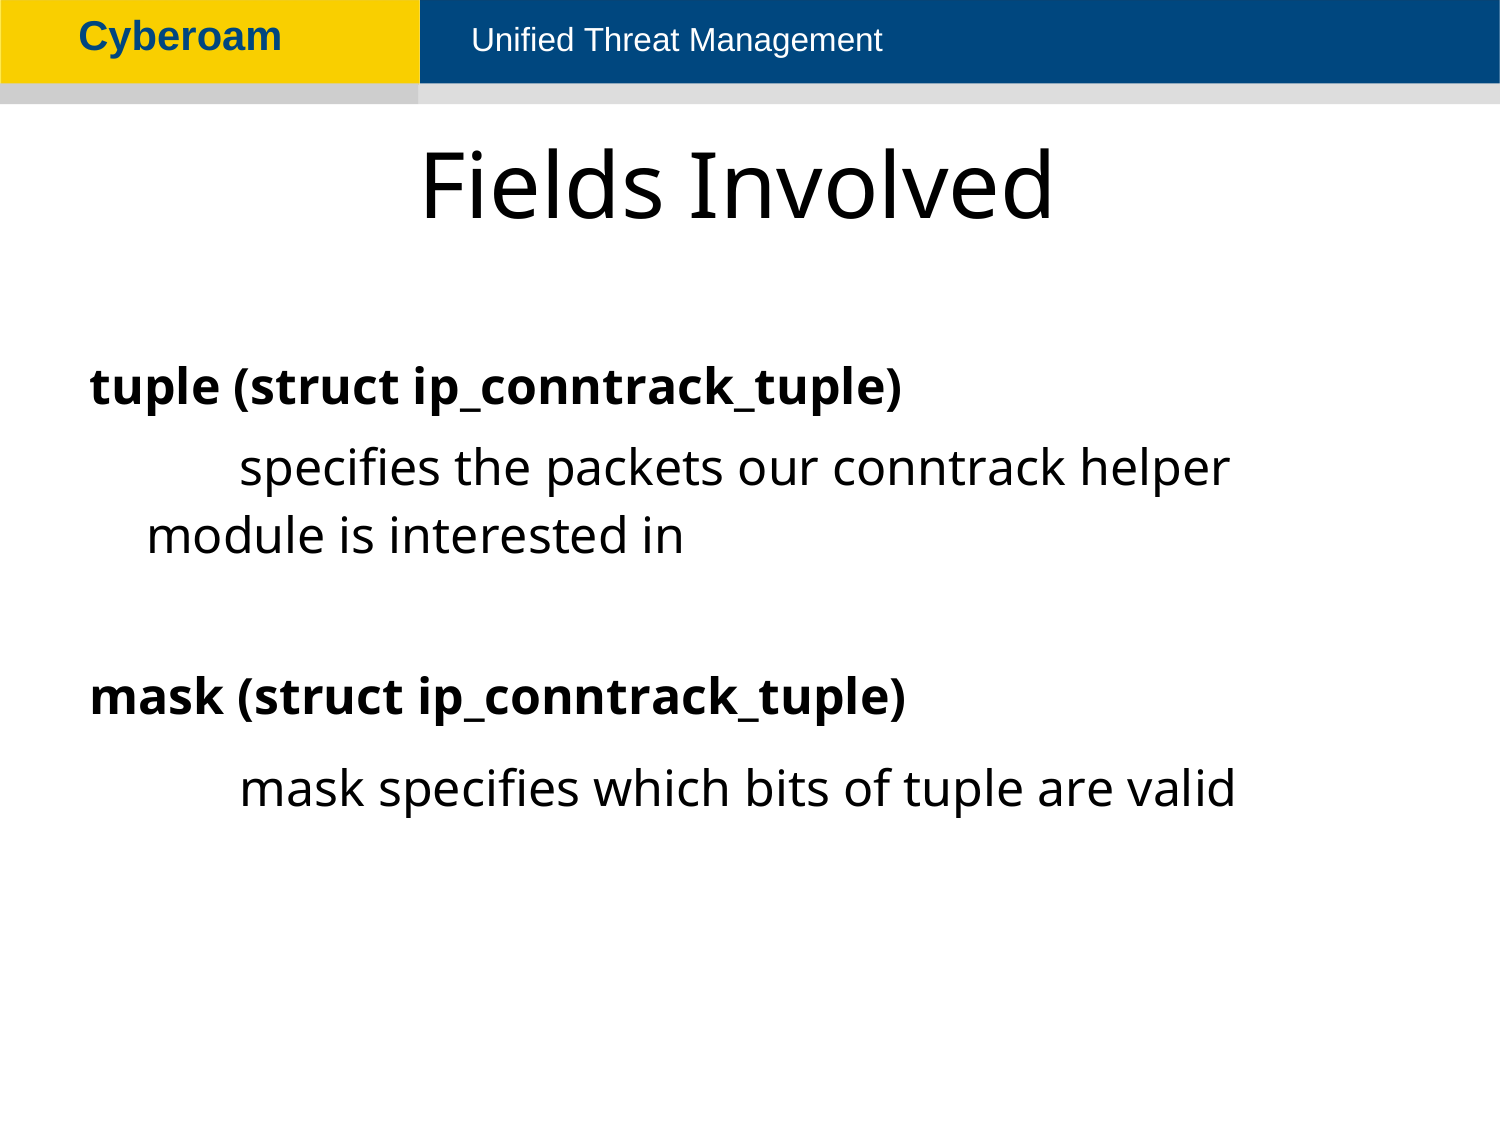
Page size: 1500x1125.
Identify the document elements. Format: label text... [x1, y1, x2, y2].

picture [0, 0, 1500, 83]
list tuple (struct ip_conntrack_tuple) specifies the packets our conntrack helper module is interested in mask (struct ip_conntrack_tuple) mask specifies which bits of tuple are valid [75, 262, 1426, 1006]
title Fields Involved [75, 112, 1426, 240]
